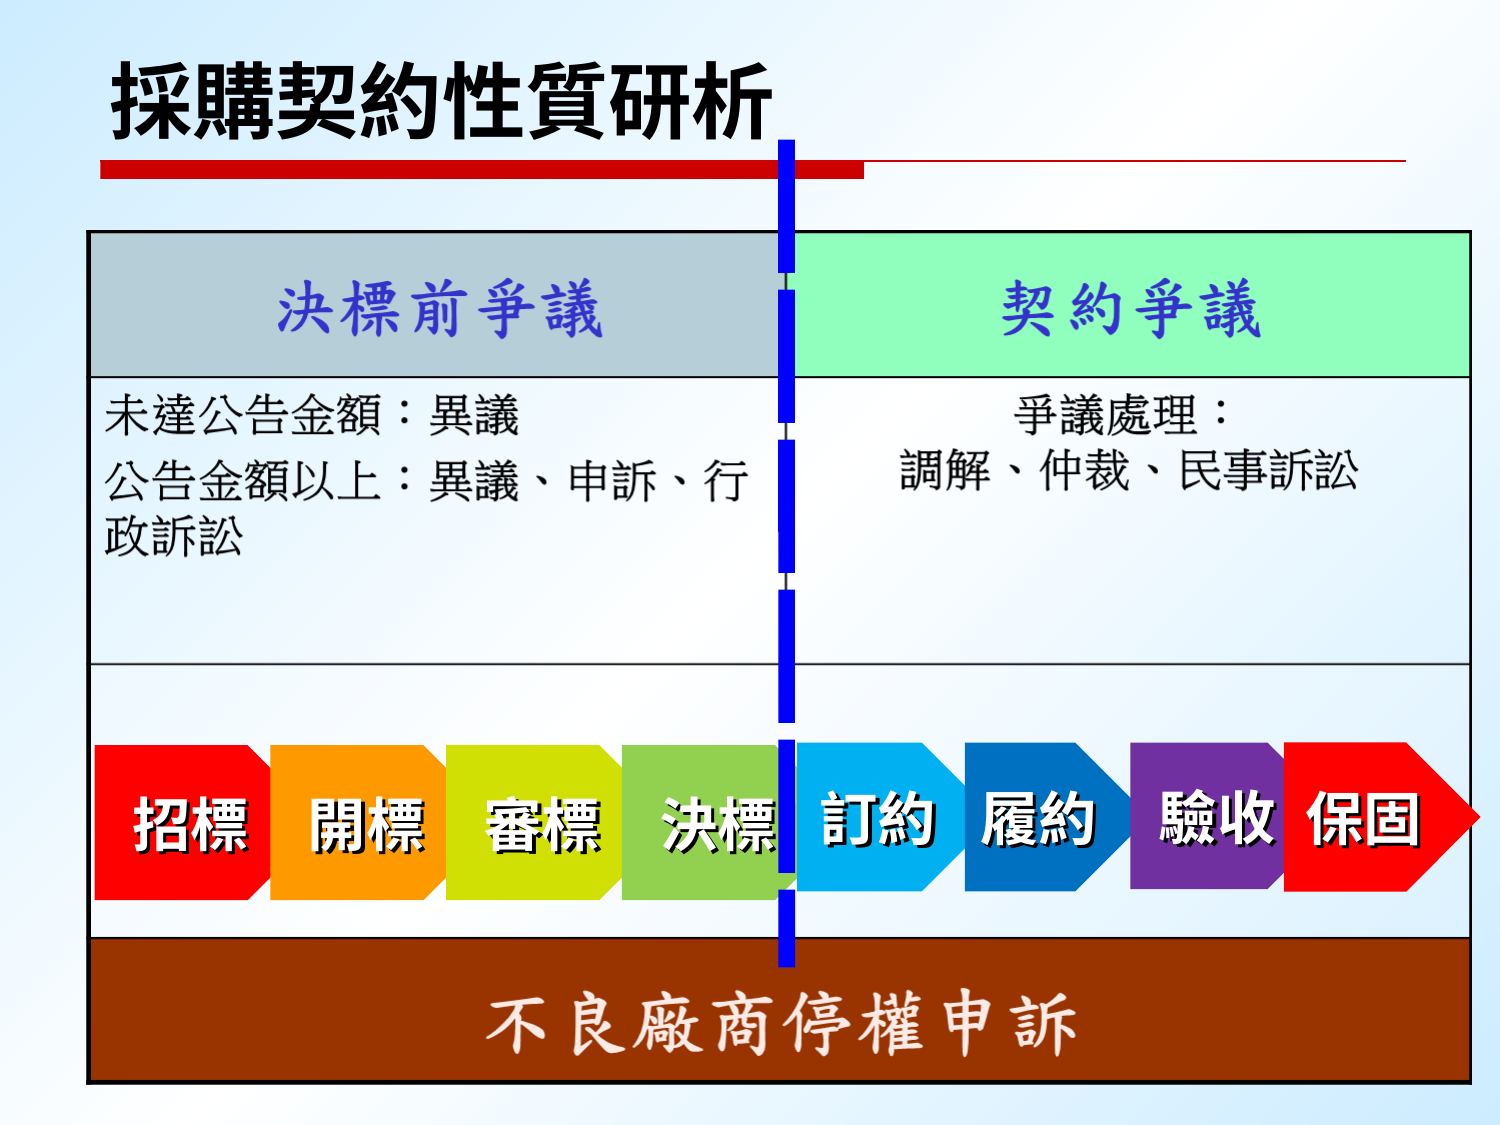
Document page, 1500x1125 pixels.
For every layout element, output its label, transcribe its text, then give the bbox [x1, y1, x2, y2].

title 採購契約性質研析 [94, 30, 1407, 158]
text_box 開標 [270, 745, 446, 901]
text_box 招標 [94, 745, 270, 901]
picture [76, 231, 1472, 1121]
text_box 履約 [964, 742, 1130, 892]
text_box 驗收 [1130, 742, 1283, 890]
text_box 審標 [446, 745, 621, 901]
text_box 保固 [1283, 742, 1481, 892]
text_box 訂約 [797, 742, 964, 892]
text_box 決標 [621, 745, 797, 901]
picture [788, 881, 796, 889]
